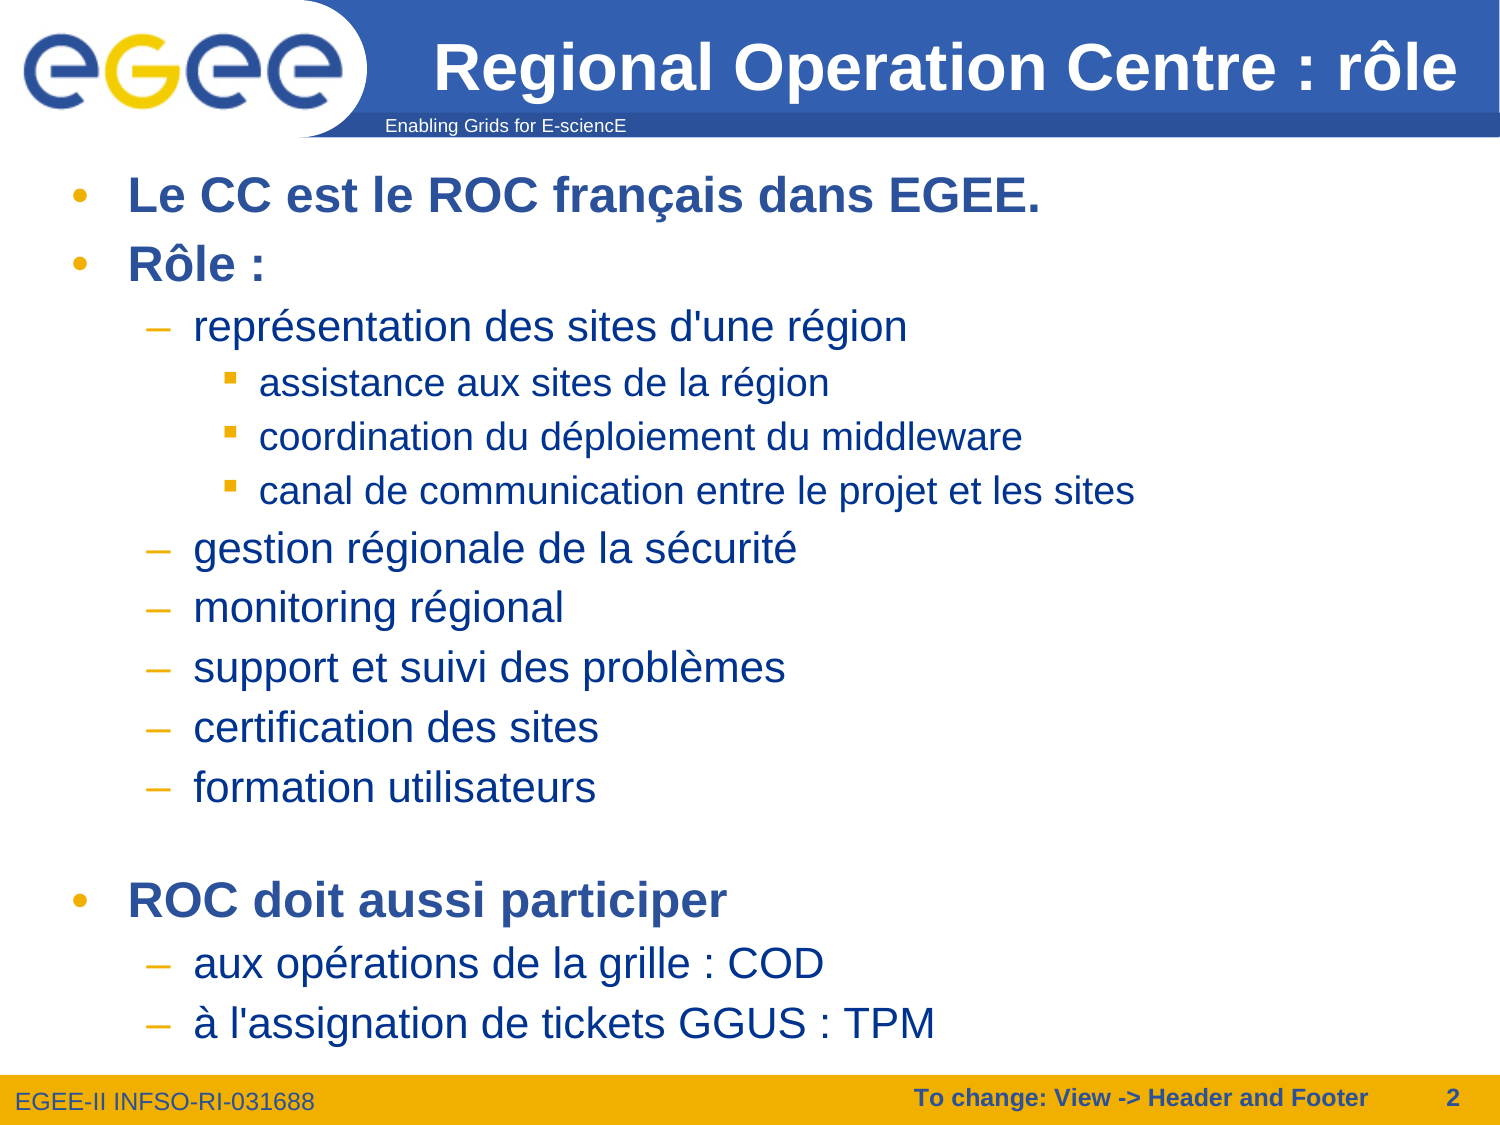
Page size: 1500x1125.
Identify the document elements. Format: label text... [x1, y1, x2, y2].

title Regional Operation Centre : rôle [369, 0, 1475, 156]
list Le CC est le ROC français dans EGEE. Rôle : représentation des sites d'une région assistance aux sites de la région coordination du déploiement du middleware canal de communication entre le projet et les sites gestion régionale de la sécurité monitoring régional support et suivi des problèmes certification des sites formation utilisateurs ROC doit aussi participer aux opérations de la grille : COD à l'assignation de tickets GGUS : TPM [56, 159, 1466, 1056]
picture [18, 30, 349, 112]
